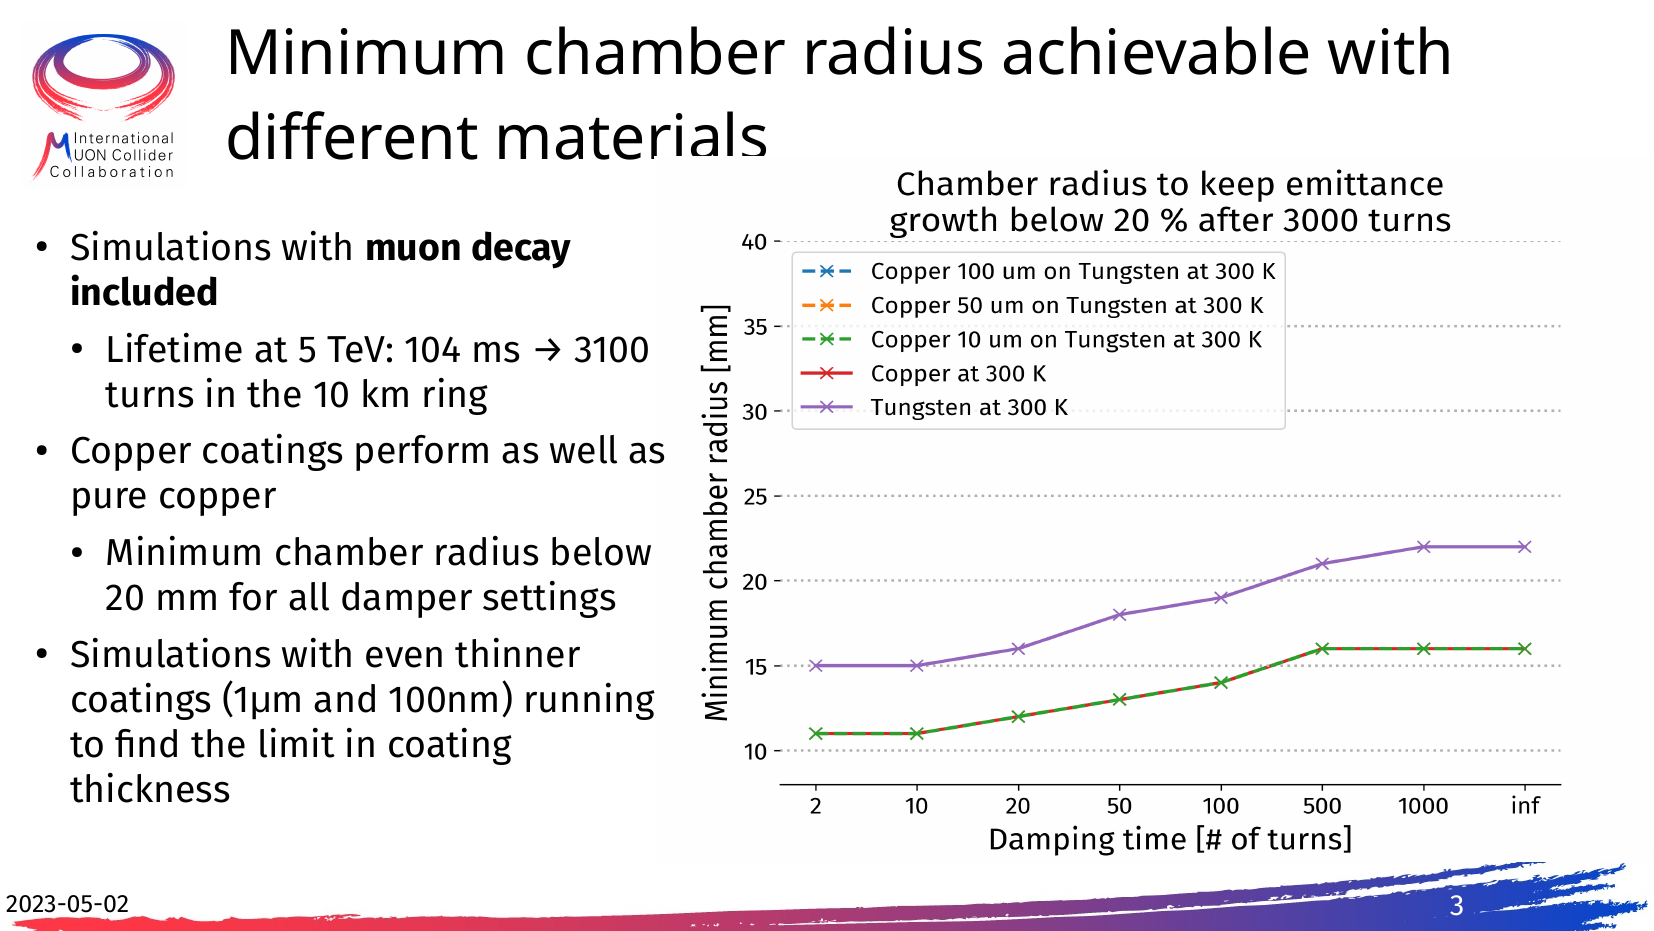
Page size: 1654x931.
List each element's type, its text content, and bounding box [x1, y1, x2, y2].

text_box Simulations with muon decay included Lifetime at 5 TeV: 104 ms → 3100 turns in the 10 km ring Copper coatings perform as well as pure copper Minimum chamber radius below 20 mm for all damper settings Simulations with even thinner coatings (1μm and 100nm) running to find the limit in coating thickness [20, 217, 694, 922]
picture [0, 156, 1654, 931]
picture [21, 21, 188, 189]
title Minimum chamber radius achievable with different materials [225, 7, 1571, 217]
